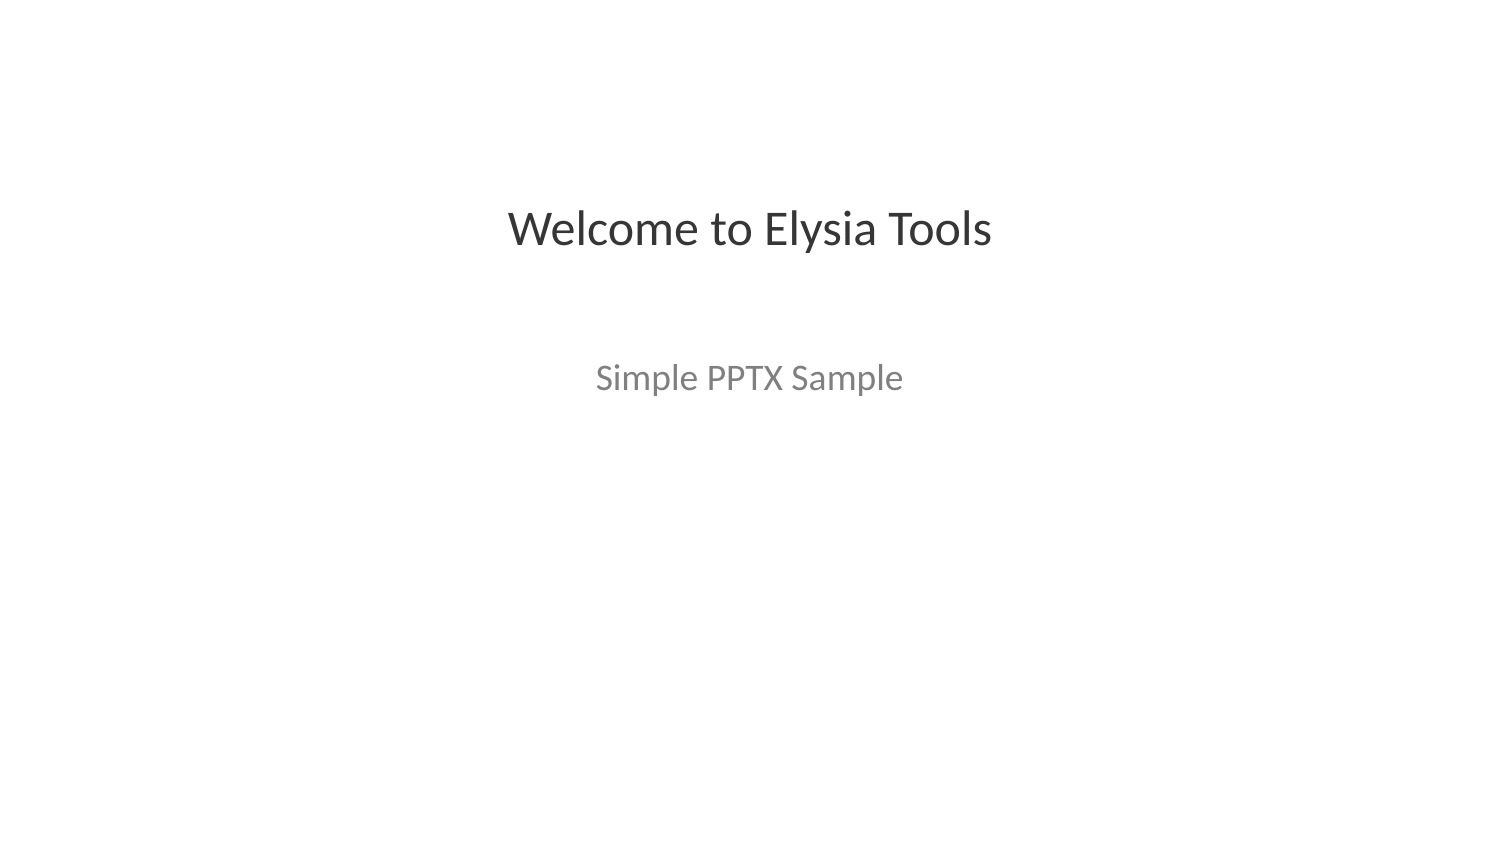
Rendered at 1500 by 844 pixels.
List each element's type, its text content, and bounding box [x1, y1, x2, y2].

text_box Simple PPTX Sample [149, 299, 1350, 450]
text_box Welcome to Elysia Tools [149, 149, 1350, 299]
